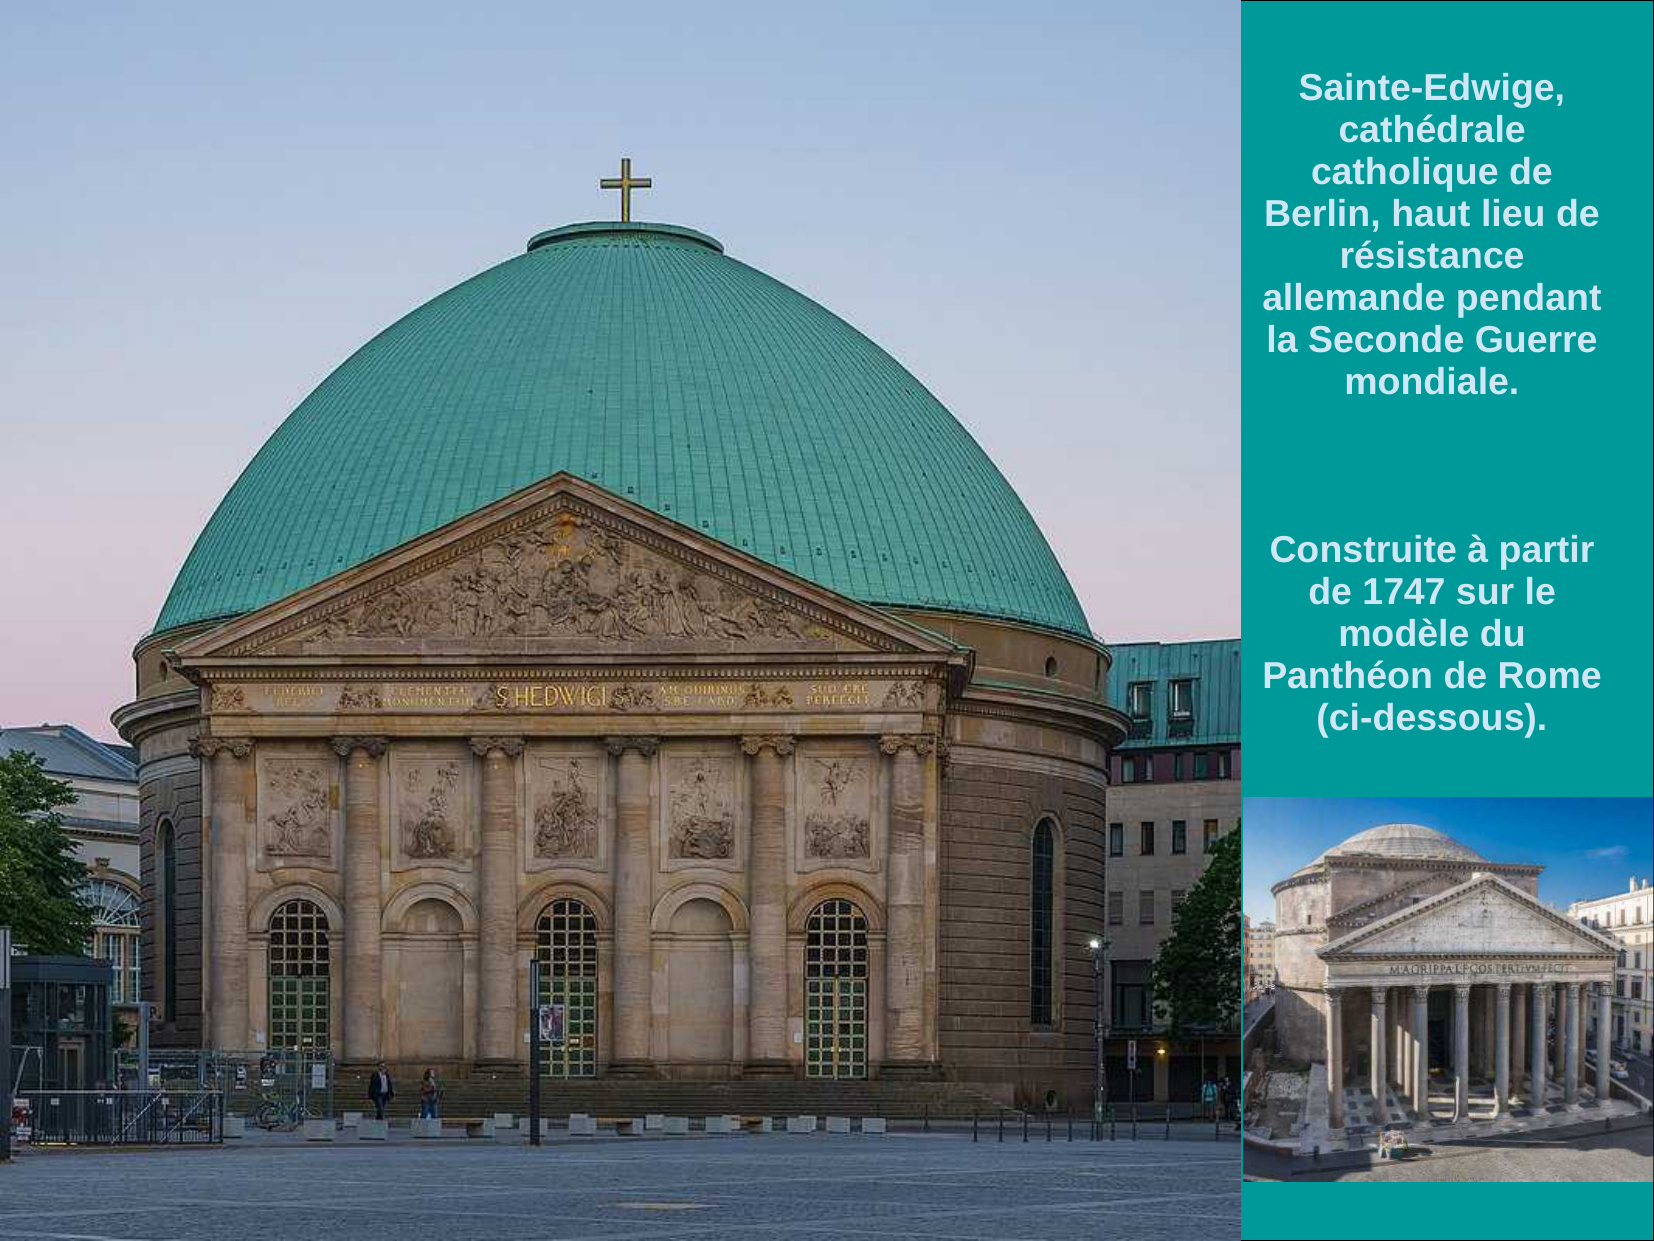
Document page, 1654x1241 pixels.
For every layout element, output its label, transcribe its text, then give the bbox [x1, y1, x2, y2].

picture [1243, 797, 1654, 1182]
text_box Sainte-Edwige, cathédrale catholique de Berlin, haut lieu de résistance allemande pendant la Seconde Guerre mondiale. Construite à partir de 1747 sur le modèle du Panthéon de Rome (ci-dessous). [1240, 59, 1625, 766]
text_box [1241, 0, 1654, 1241]
picture [0, 0, 1241, 1241]
